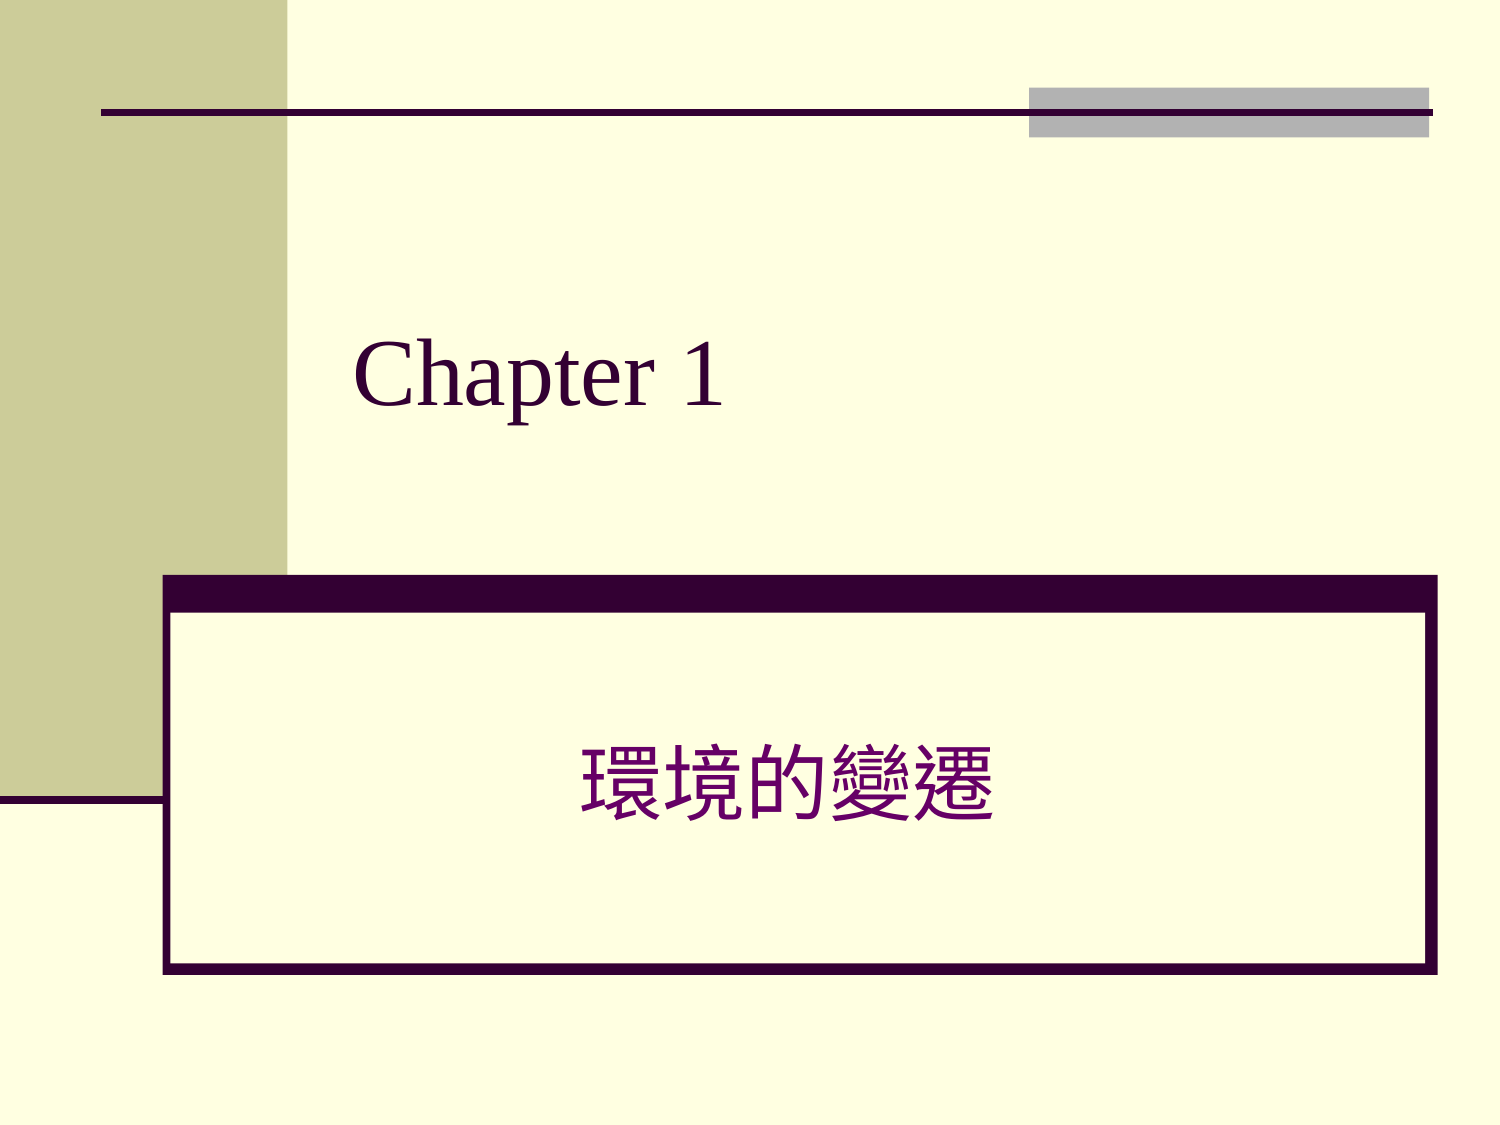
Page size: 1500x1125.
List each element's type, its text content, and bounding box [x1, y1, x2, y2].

title Chapter 1 [337, 226, 1425, 508]
subtitle 環境的變遷 [225, 649, 1351, 913]
